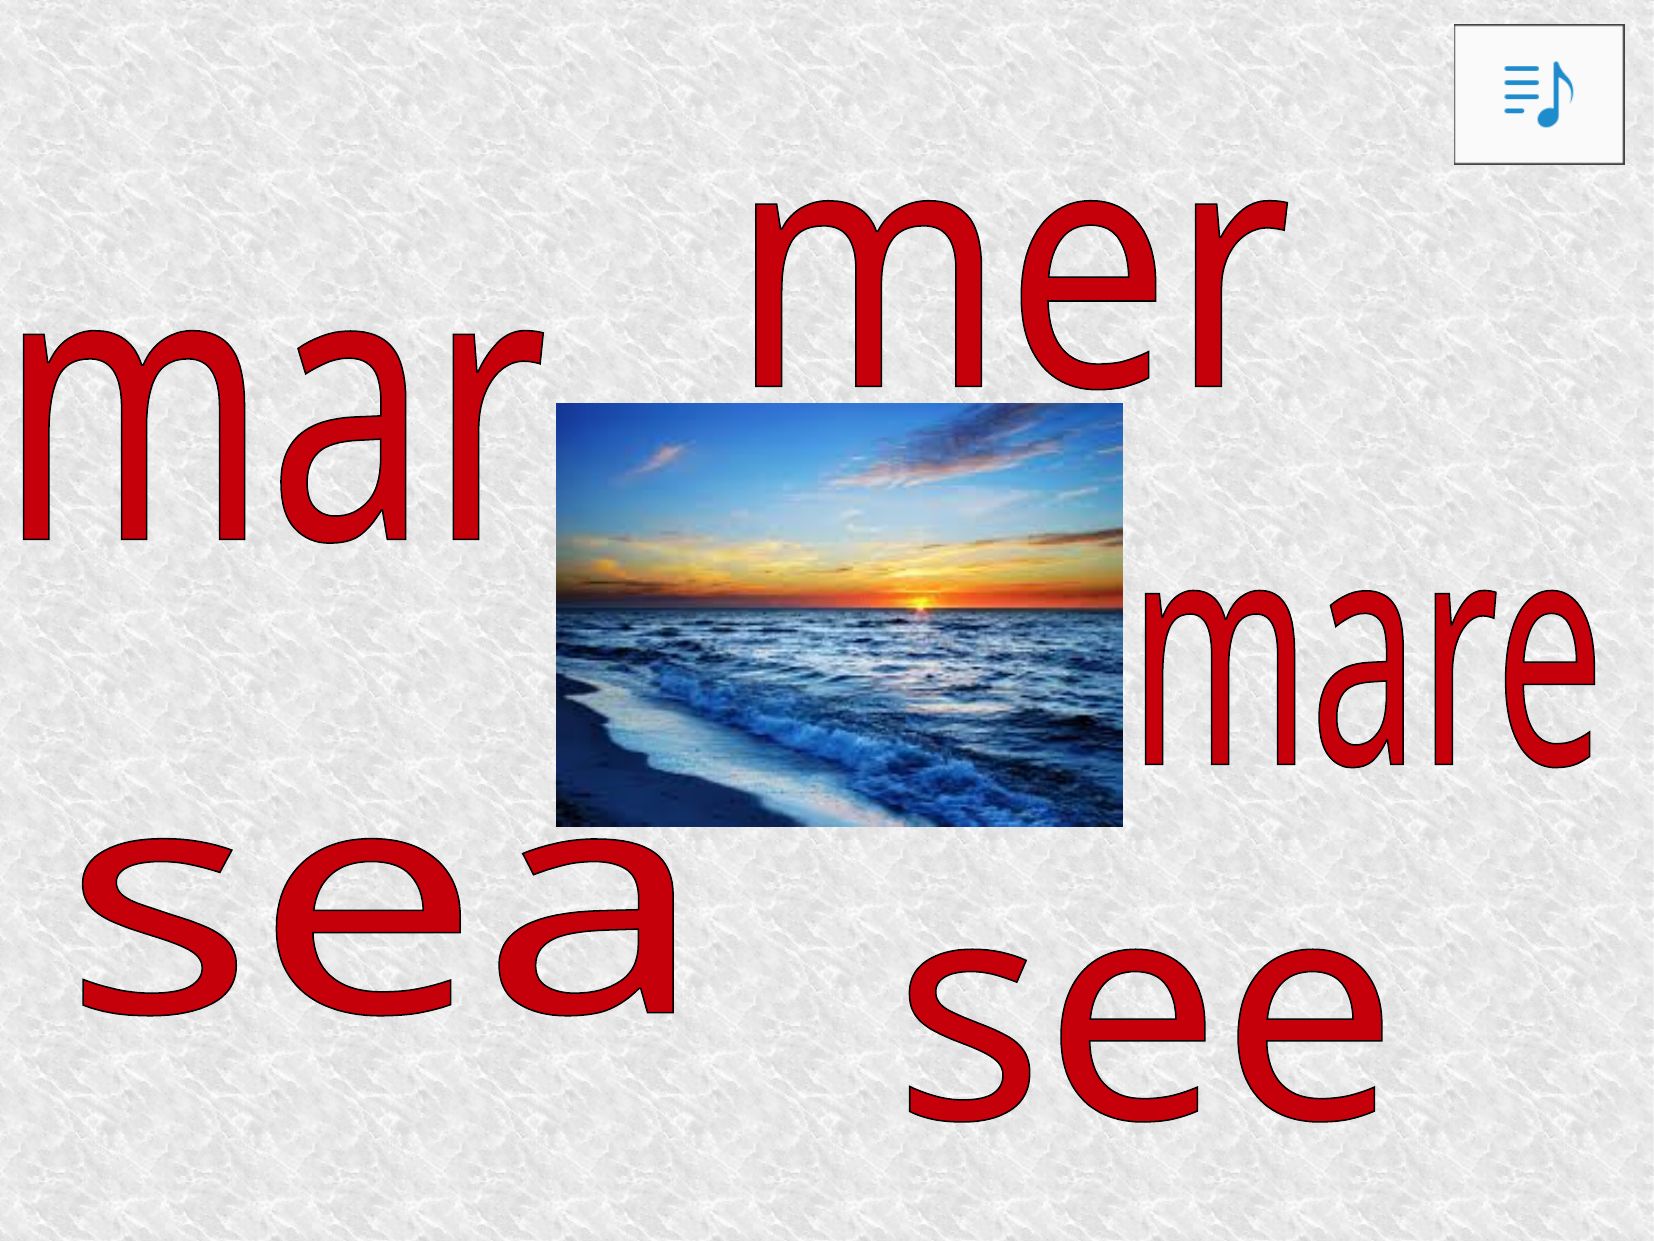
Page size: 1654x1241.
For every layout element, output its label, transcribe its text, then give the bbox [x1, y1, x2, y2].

text_box sea [82, 838, 237, 1016]
text_box mar [23, 330, 245, 540]
text_box mar [453, 330, 544, 540]
text_box sea [276, 838, 461, 1016]
text_box see [1238, 949, 1382, 1122]
text_box mer [755, 200, 982, 387]
text_box see [1061, 949, 1205, 1122]
text_box mare [1435, 590, 1496, 765]
text_box mar [280, 331, 406, 544]
text_box see [909, 949, 1030, 1122]
text_box [1452, 23, 1626, 166]
text_box mer [1021, 200, 1156, 390]
picture [0, 0, 1654, 1241]
text_box sea [499, 838, 674, 1016]
text_box mare [1145, 590, 1295, 765]
text_box mer [1195, 200, 1288, 387]
text_box mare [1505, 590, 1595, 768]
text_box mare [1319, 590, 1404, 768]
